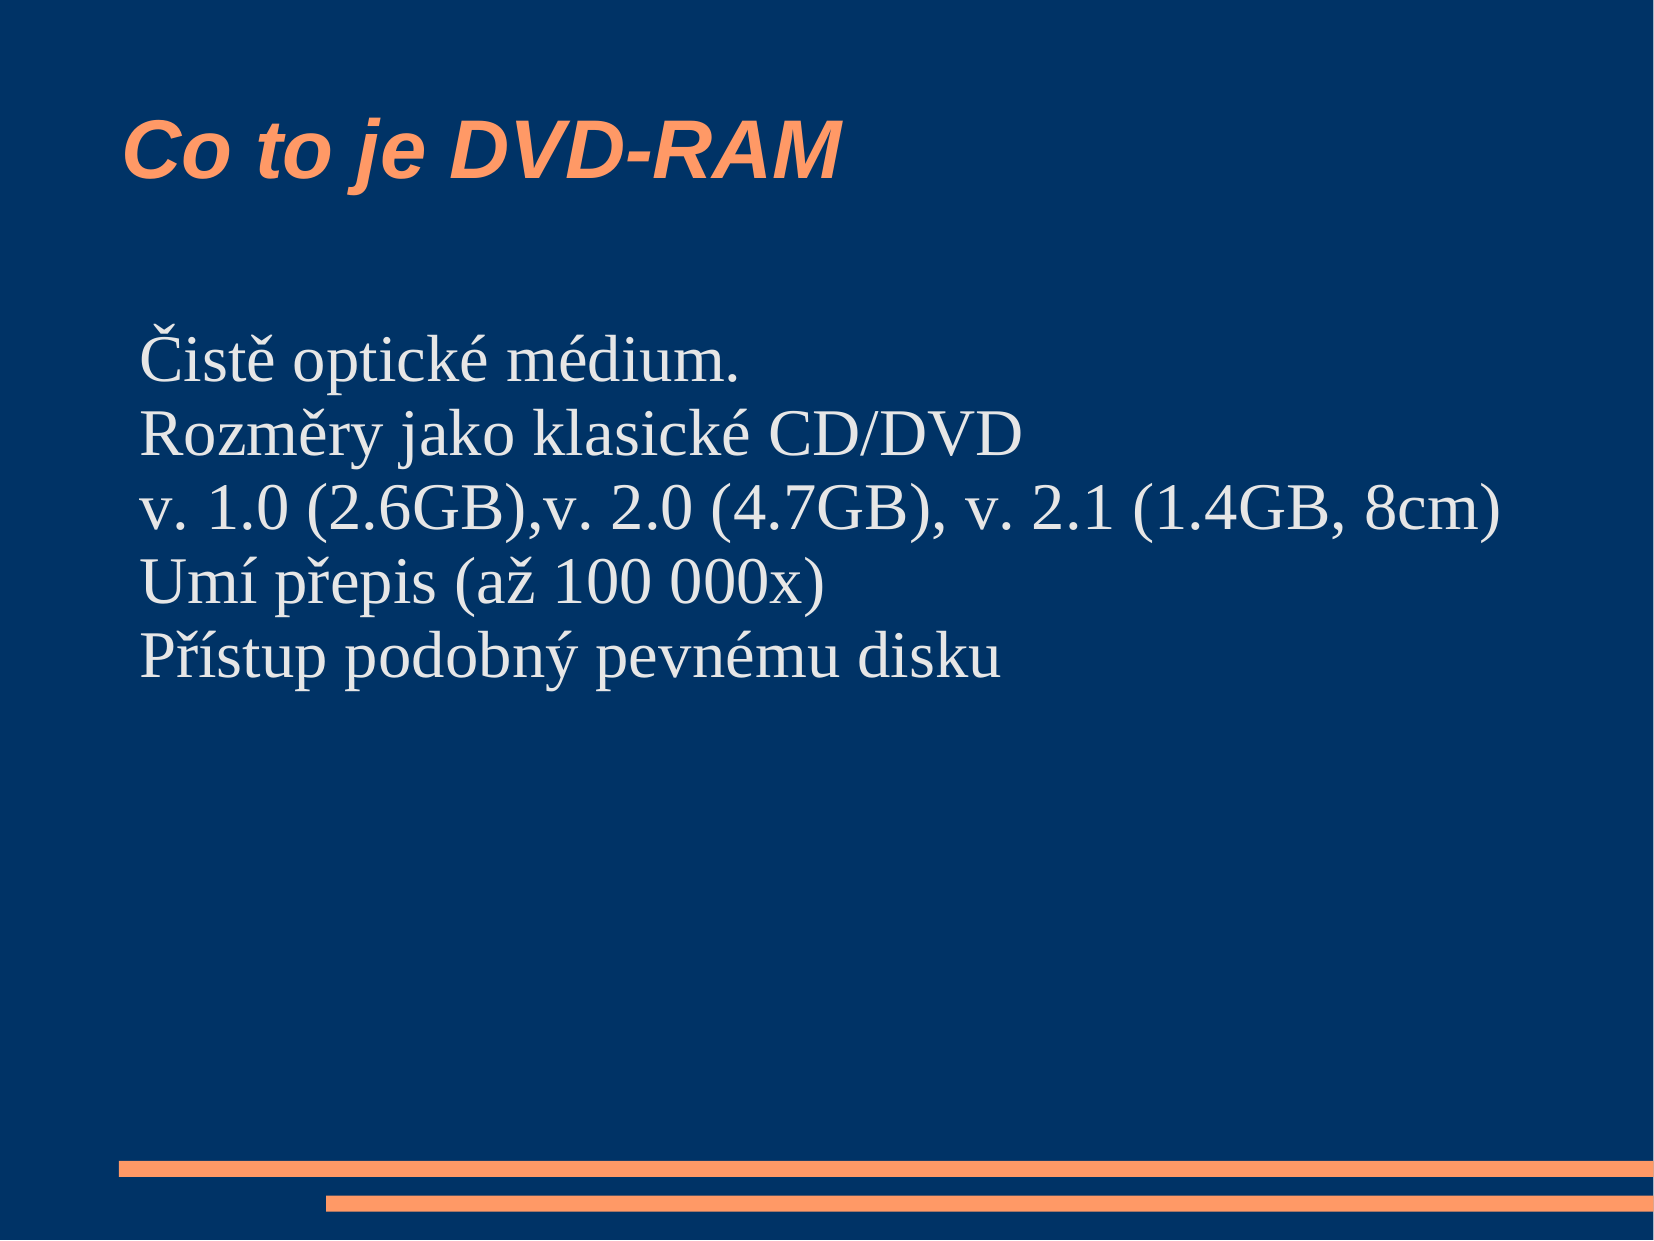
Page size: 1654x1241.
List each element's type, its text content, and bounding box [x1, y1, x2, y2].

list Čistě optické médium. Rozměry jako klasické CD/DVD v. 1.0 (2.6GB),v. 2.0 (4.7GB), v. 2.1 (1.4GB, 8cm) Umí přepis (až 100 000x) Přístup podobný pevnému disku [121, 322, 1561, 1133]
title Co to je DVD-RAM [121, 46, 1534, 254]
